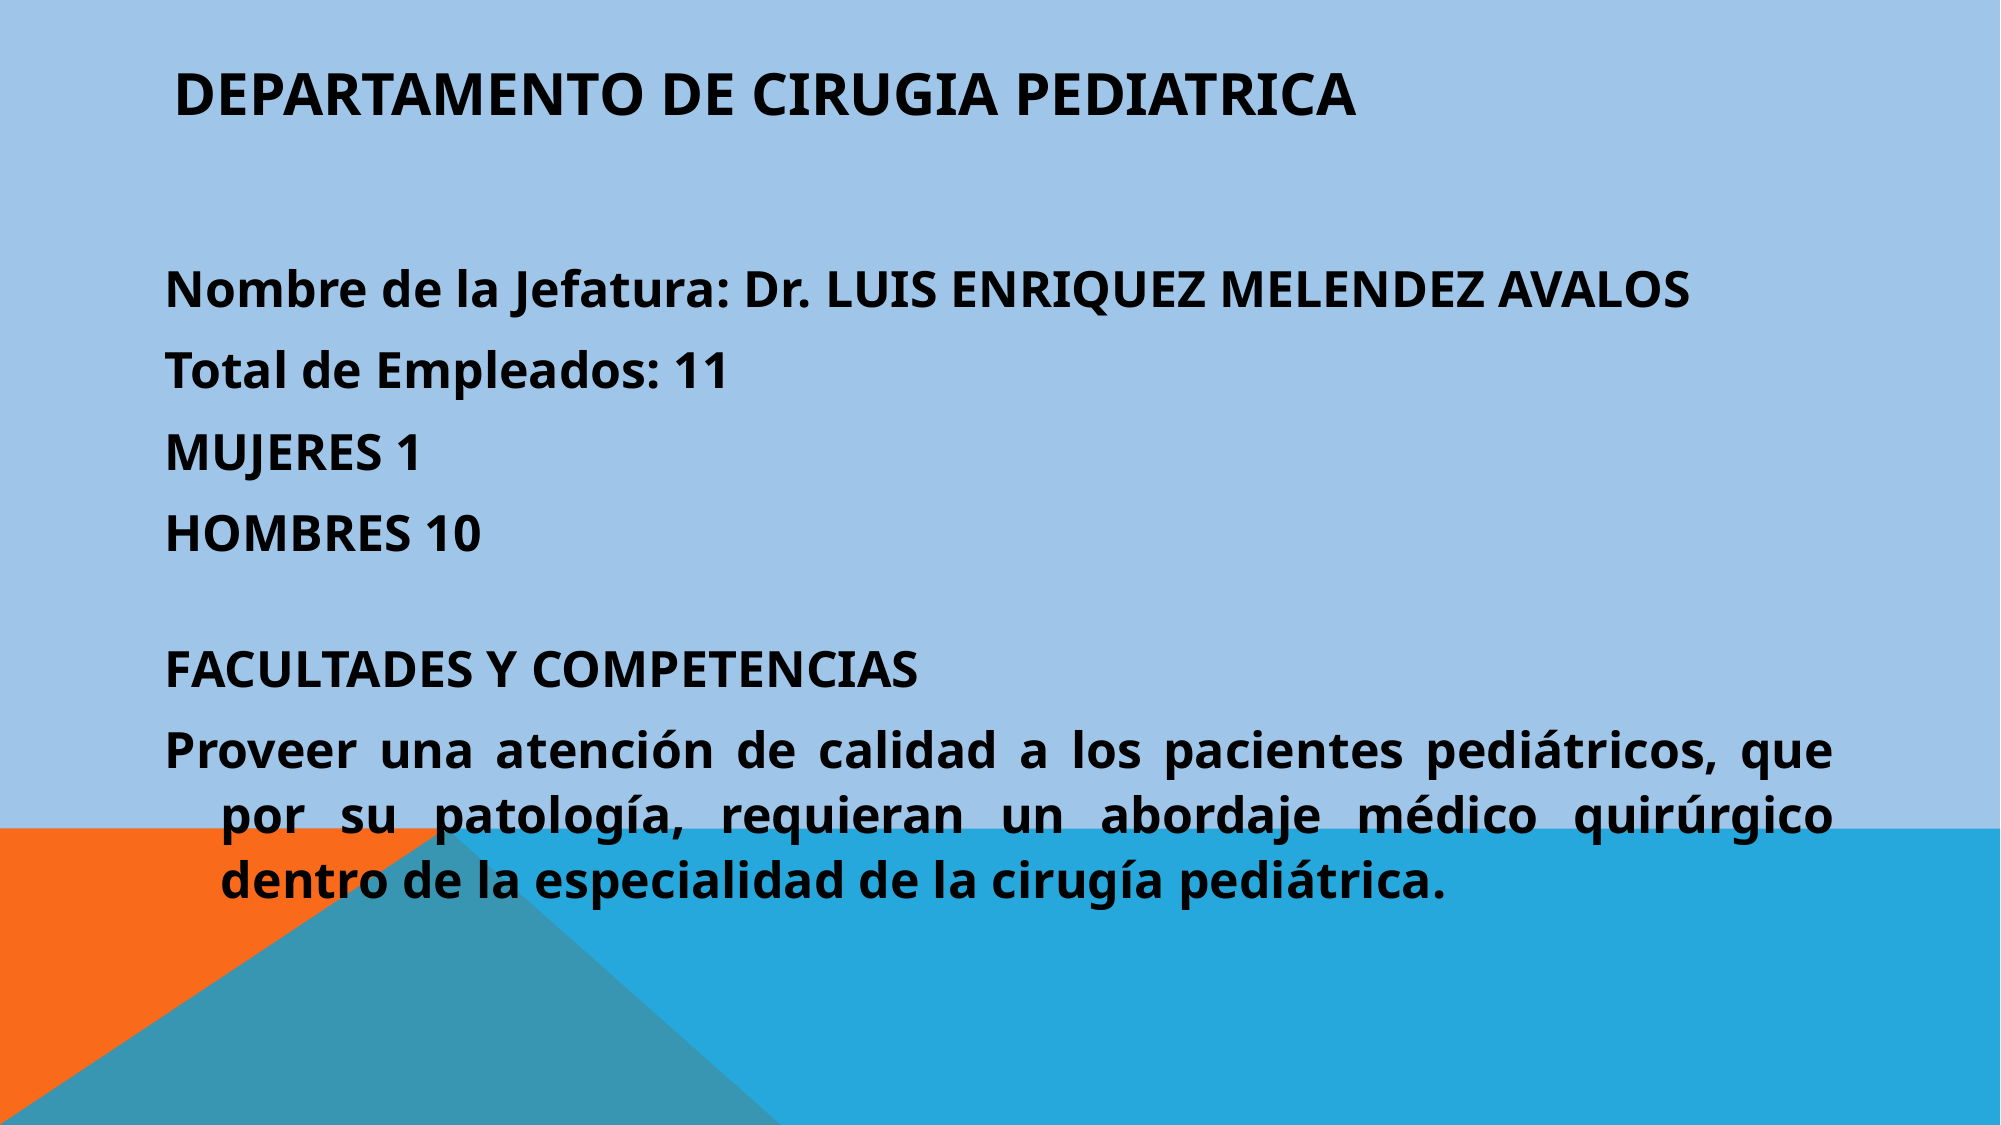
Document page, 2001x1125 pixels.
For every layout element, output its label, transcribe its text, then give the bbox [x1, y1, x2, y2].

text_box DEPARTAMENTO DE CIRUGIA PEDIATRICA [159, 50, 1860, 220]
text_box Nombre de la Jefatura: Dr. LUIS ENRIQUEZ MELENDEZ AVALOS Total de Empleados: 11 MUJERES 1 HOMBRES 10 FACULTADES Y COMPETENCIAS Proveer una atención de calidad a los pacientes pediátricos, que por su patología, requieran un abordaje médico quirúrgico dentro de la especialidad de la cirugía pediátrica. [149, 244, 1850, 956]
